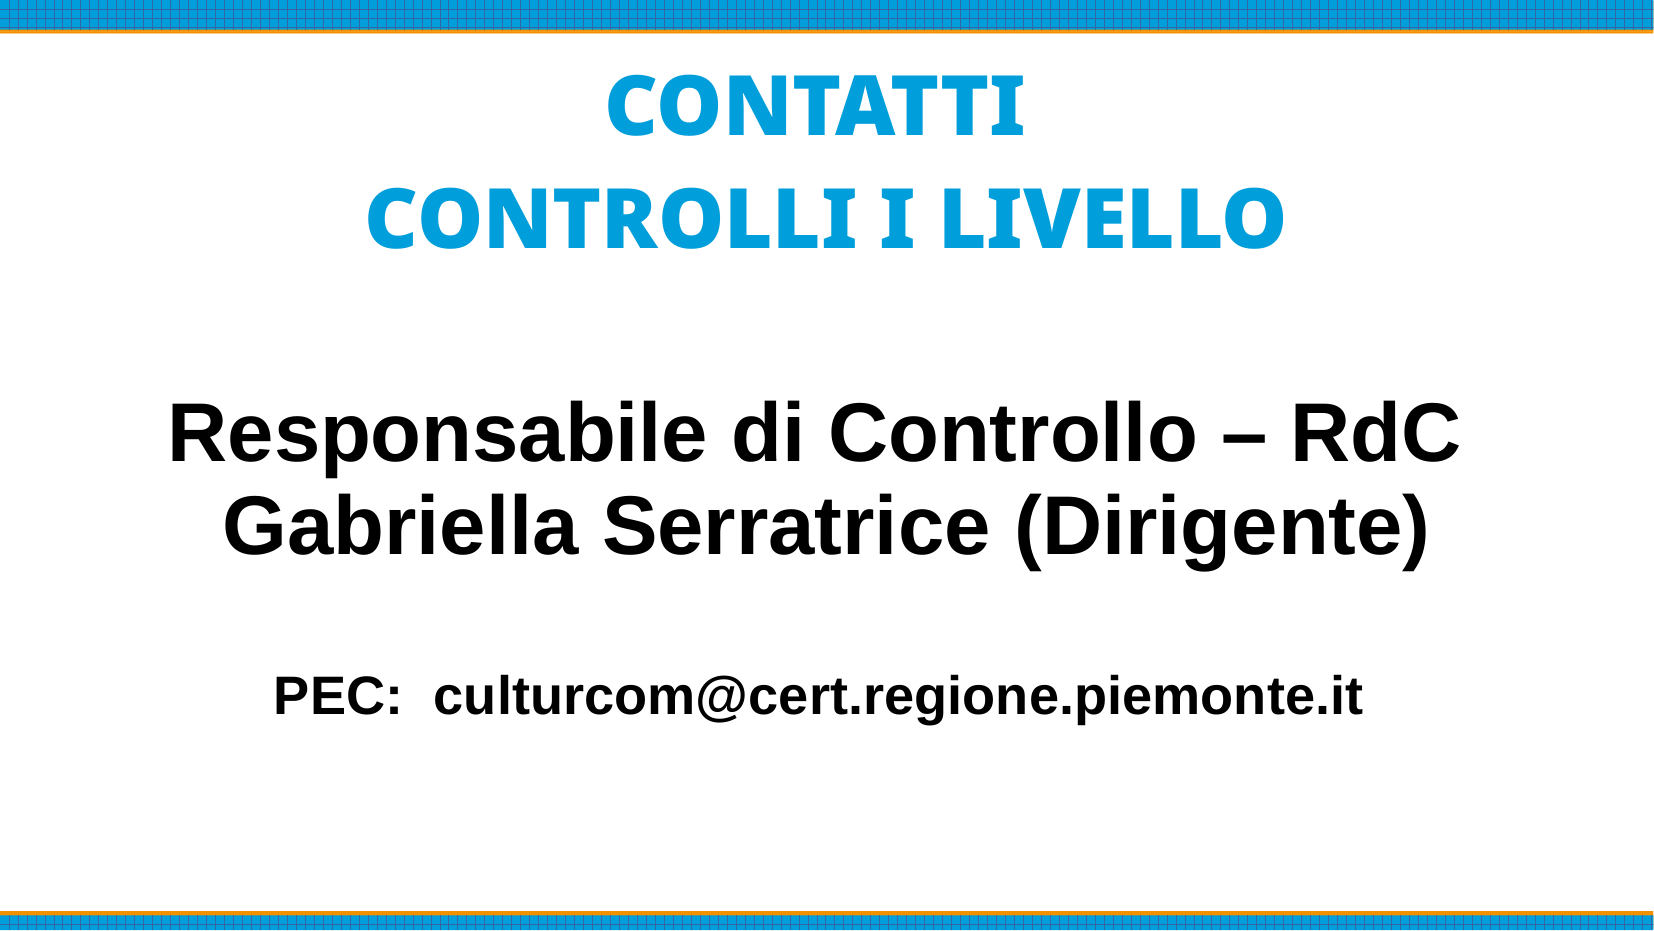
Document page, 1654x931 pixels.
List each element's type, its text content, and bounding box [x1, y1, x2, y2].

subtitle CONTATTI CONTROLLI I LIVELLO Responsabile di Controllo – RdC Gabriella Serratrice (Dirigente) PEC: culturcom@cert.regione.piemonte.it [88, 59, 1565, 835]
